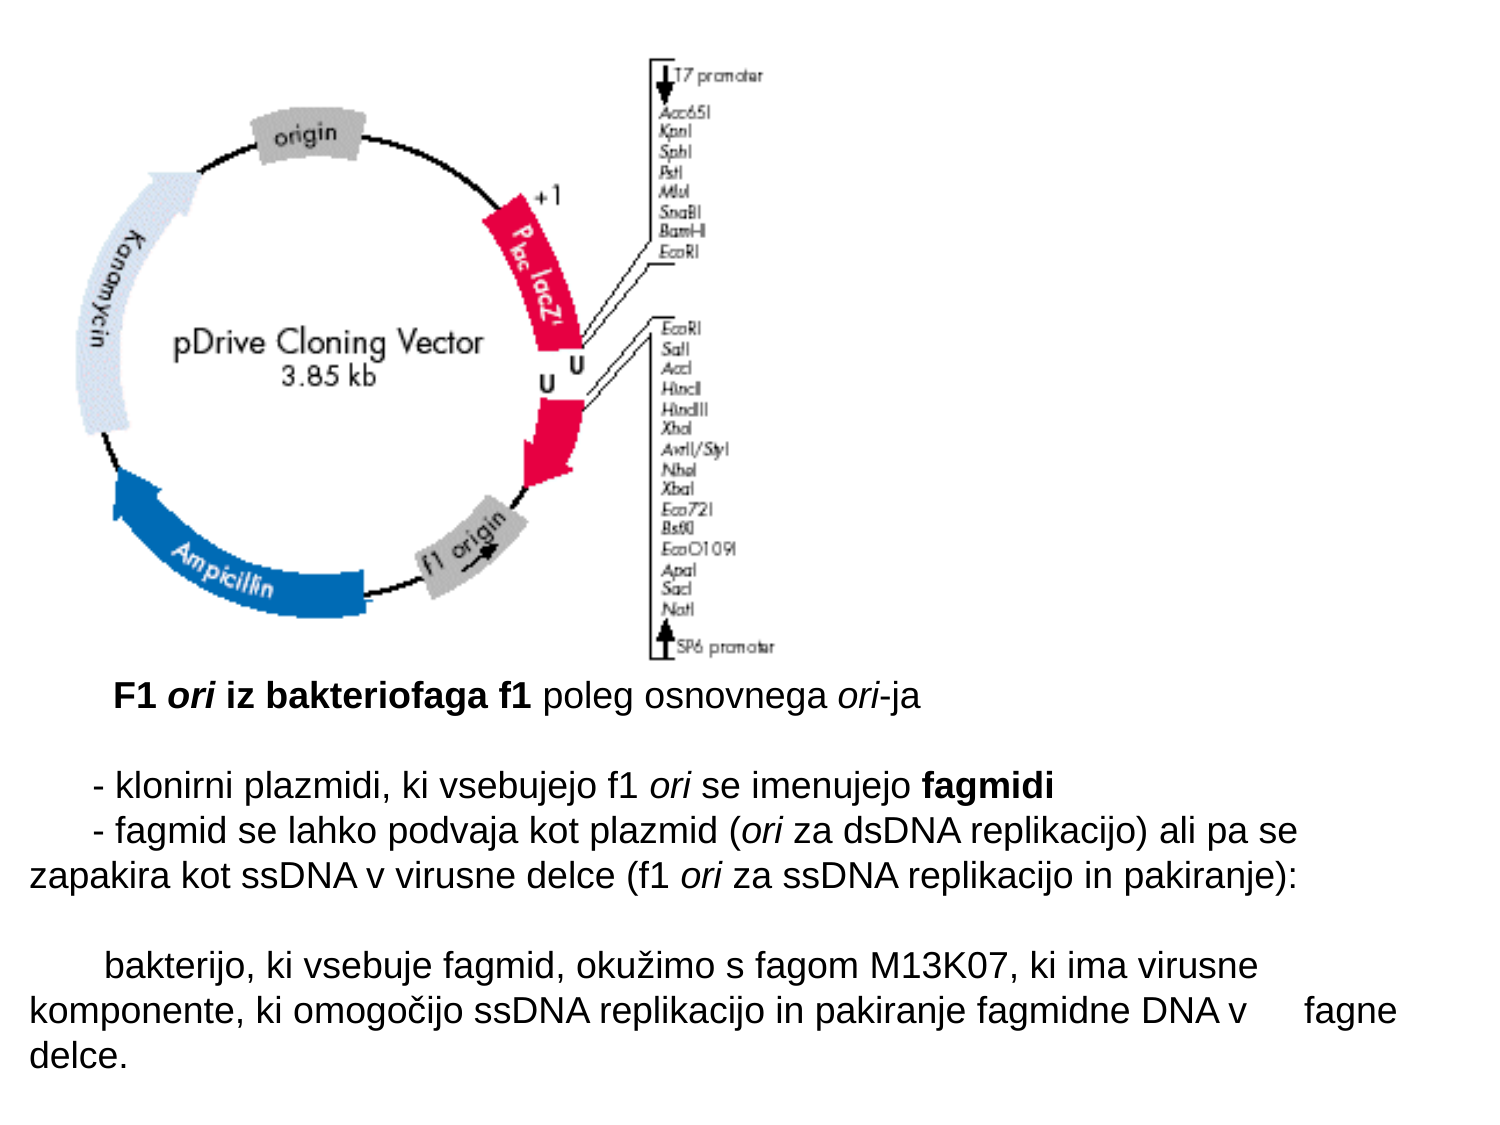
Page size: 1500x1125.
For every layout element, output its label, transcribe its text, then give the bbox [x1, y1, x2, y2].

picture [65, 22, 787, 663]
text_box F1 ori iz bakteriofaga f1 poleg osnovnega ori-ja - klonirni plazmidi, ki vsebujejo f1 ori se imenujejo fagmidi - fagmid se lahko podvaja kot plazmid (ori za dsDNA replikacijo) ali pa se zapakira kot ssDNA v virusne delce (f1 ori za ssDNA replikacijo in pakiranje): bakterijo, ki vsebuje fagmid, okužimo s fagom M13K07, ki ima virusne komponente, ki omogočijo ssDNA replikacijo in pakiranje fagmidne DNA v fagne delce. [14, 663, 1435, 1125]
